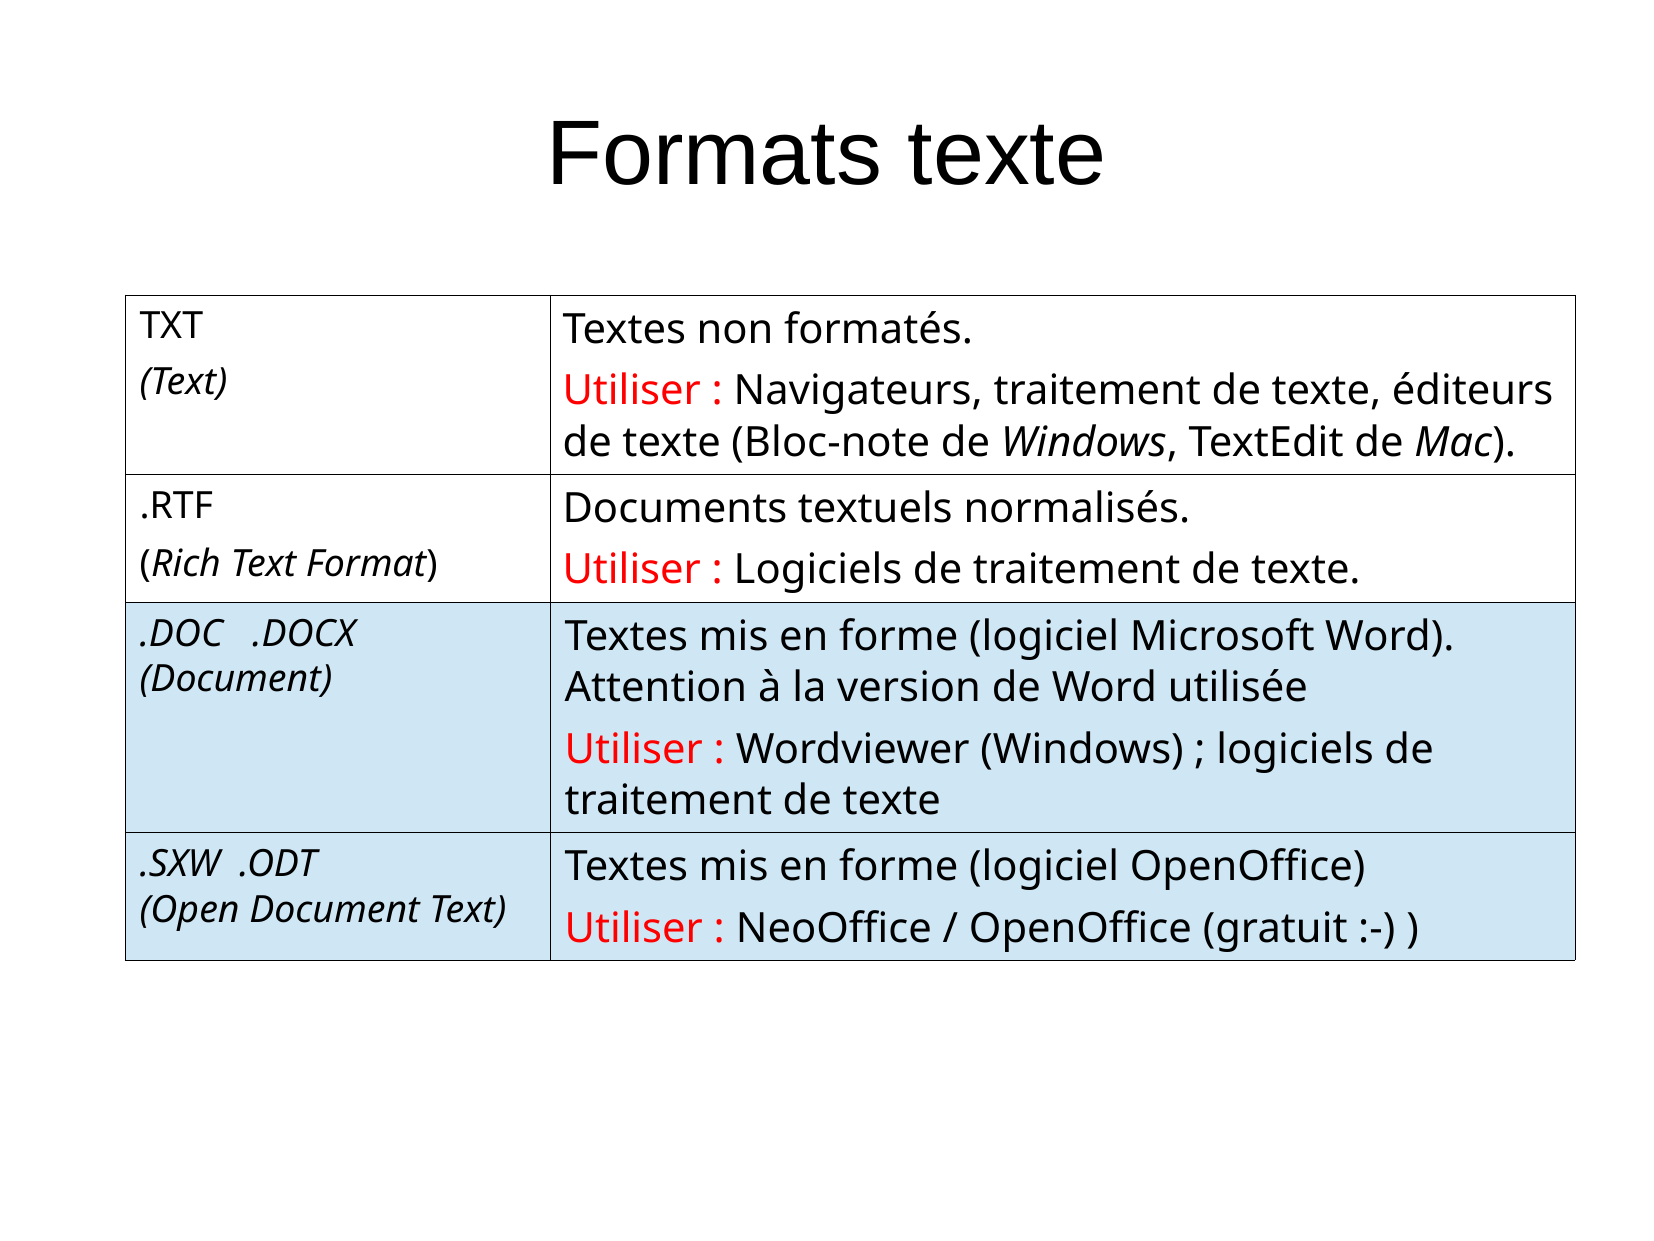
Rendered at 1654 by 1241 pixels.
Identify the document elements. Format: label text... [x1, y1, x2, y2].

title Formats texte [82, 49, 1571, 257]
table_cell .DOC .DOCX (Document) [126, 603, 550, 832]
table_cell Documents textuels normalisés. Utiliser : Logiciels de traitement de texte. [551, 475, 1575, 602]
table_cell Textes mis en forme (logiciel OpenOffice) Utiliser : NeoOffice / OpenOffice (gratuit :-) ) [551, 833, 1575, 960]
table_cell .RTF (Rich Text Format) [126, 475, 550, 602]
table_header TXT (Text) [126, 296, 550, 474]
table_header Textes non formatés. Utiliser : Navigateurs, traitement de texte, éditeurs de texte (Bloc-note de Windows, TextEdit de Mac). [551, 296, 1575, 474]
table_cell .SXW .ODT (Open Document Text) [126, 833, 550, 960]
table_cell Textes mis en forme (logiciel Microsoft Word). Attention à la version de Word utilisée Utiliser : Wordviewer (Windows) ; logiciels de traitement de texte [551, 603, 1575, 832]
